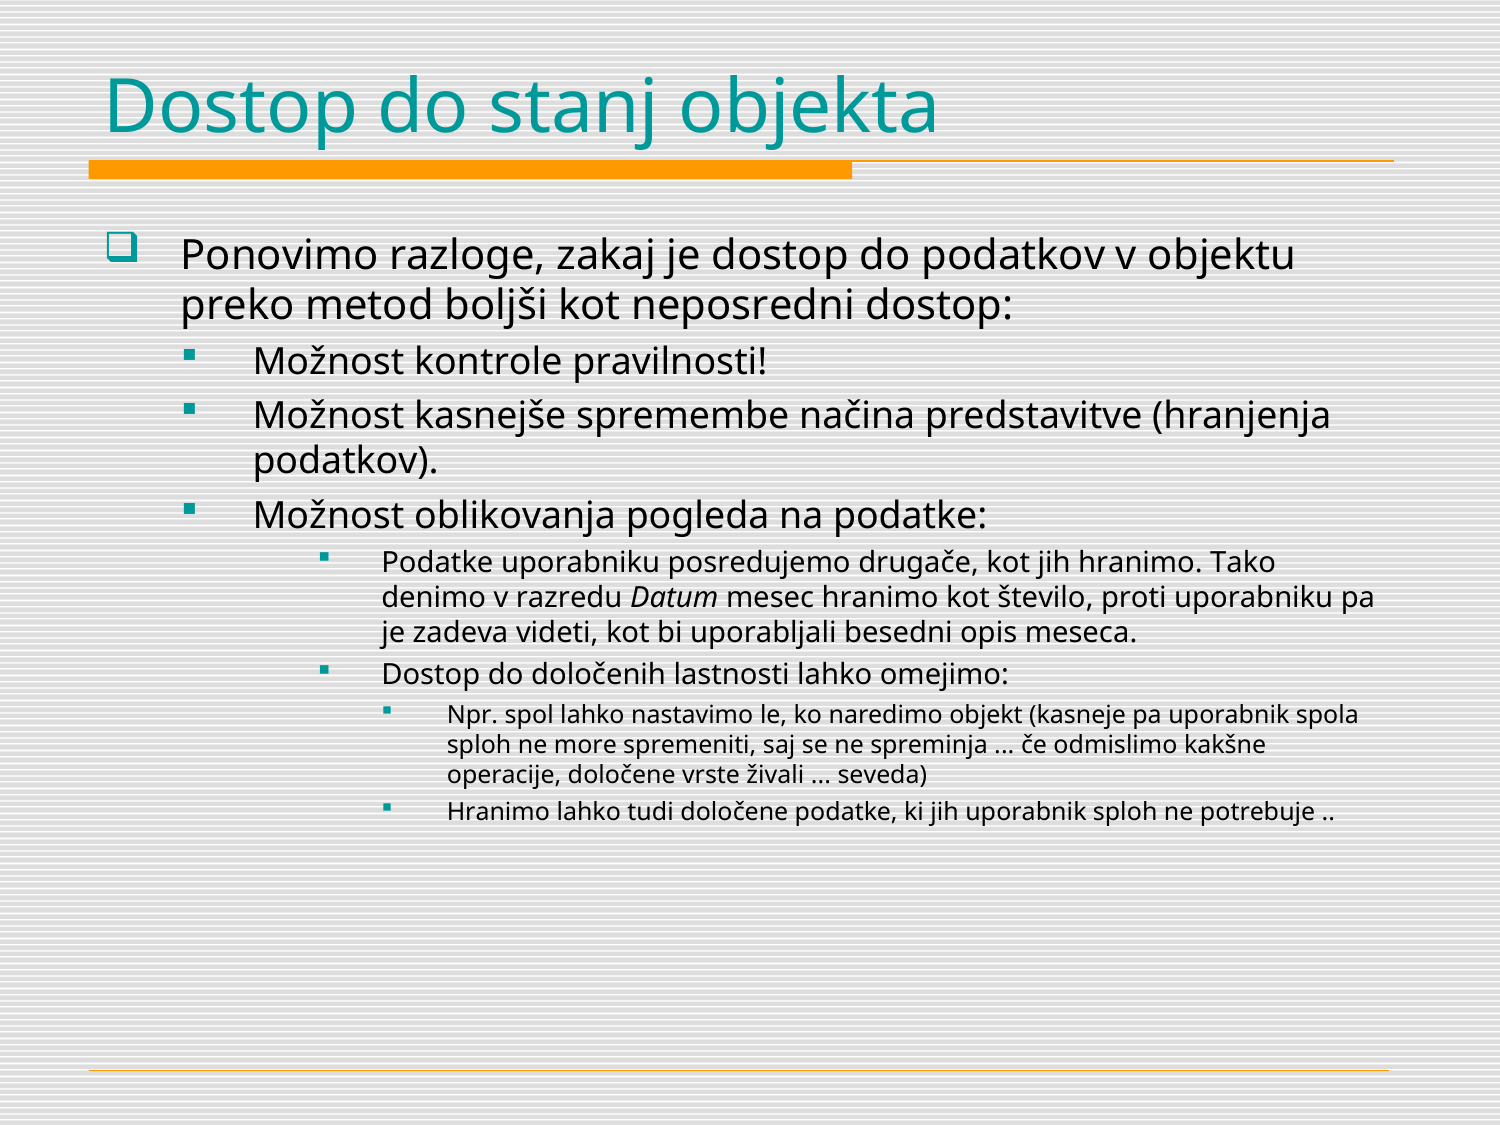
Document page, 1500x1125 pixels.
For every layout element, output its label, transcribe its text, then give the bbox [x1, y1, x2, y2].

picture [0, 0, 1500, 1125]
list Ponovimo razloge, zakaj je dostop do podatkov v objektu preko metod boljši kot neposredni dostop: Možnost kontrole pravilnosti! Možnost kasnejše spremembe načina predstavitve (hranjenja podatkov). Možnost oblikovanja pogleda na podatke: Podatke uporabniku posredujemo drugače, kot jih hranimo. Tako denimo v razredu Datum mesec hranimo kot število, proti uporabniku pa je zadeva videti, kot bi uporabljali besedni opis meseca. Dostop do določenih lastnosti lahko omejimo: Npr. spol lahko nastavimo le, ko naredimo objekt (kasneje pa uporabnik spola sploh ne more spremeniti, saj se ne spreminja ... če odmislimo kakšne operacije, določene vrste živali ... seveda) Hranimo lahko tudi določene podatke, ki jih uporabnik sploh ne potrebuje .. [88, 220, 1401, 1059]
title Dostop do stanj objekta [88, 42, 1401, 155]
